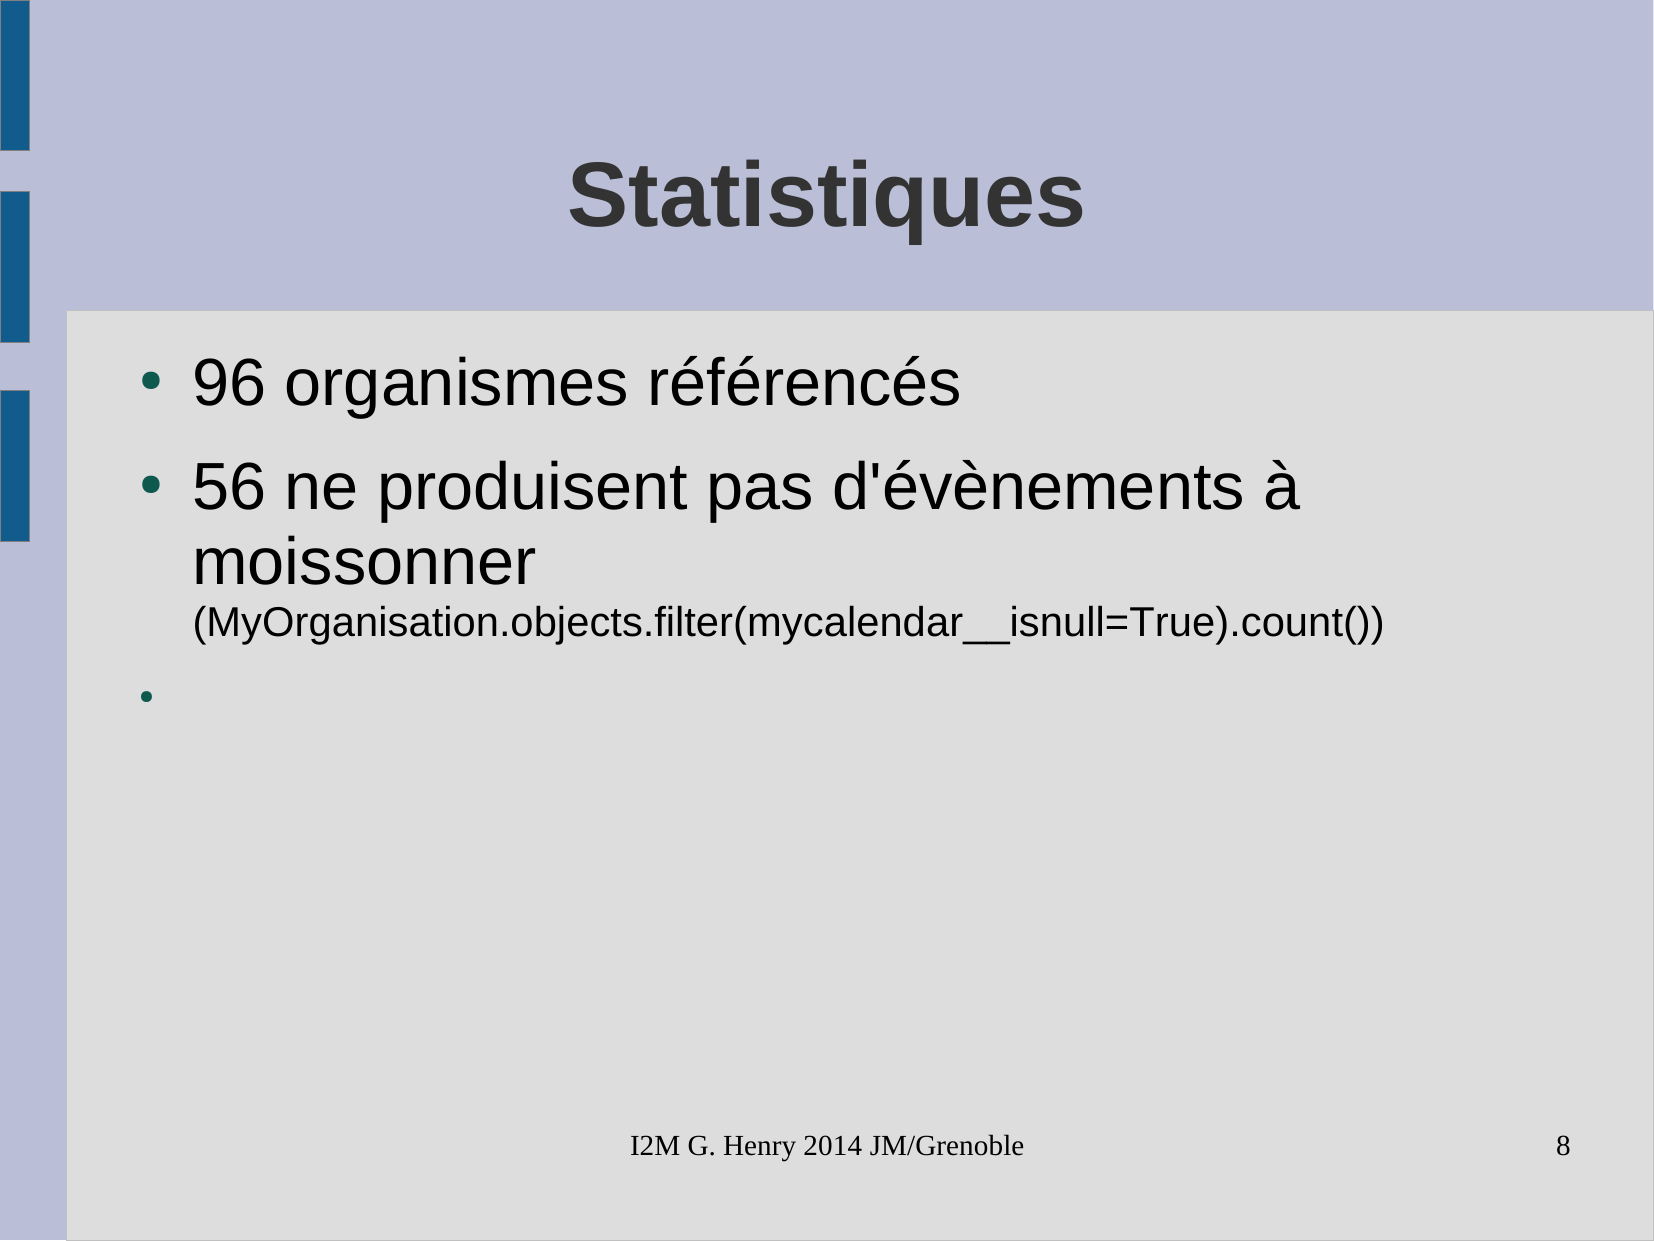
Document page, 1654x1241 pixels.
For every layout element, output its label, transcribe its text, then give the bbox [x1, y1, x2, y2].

title Statistiques [121, 91, 1534, 299]
chart [777, 1119, 896, 1179]
list 96 organismes référencés 56 ne produisent pas d'évènements à moissonner (MyOrganisation.objects.filter(mycalendar__isnull=True).count()) [121, 344, 1534, 1127]
